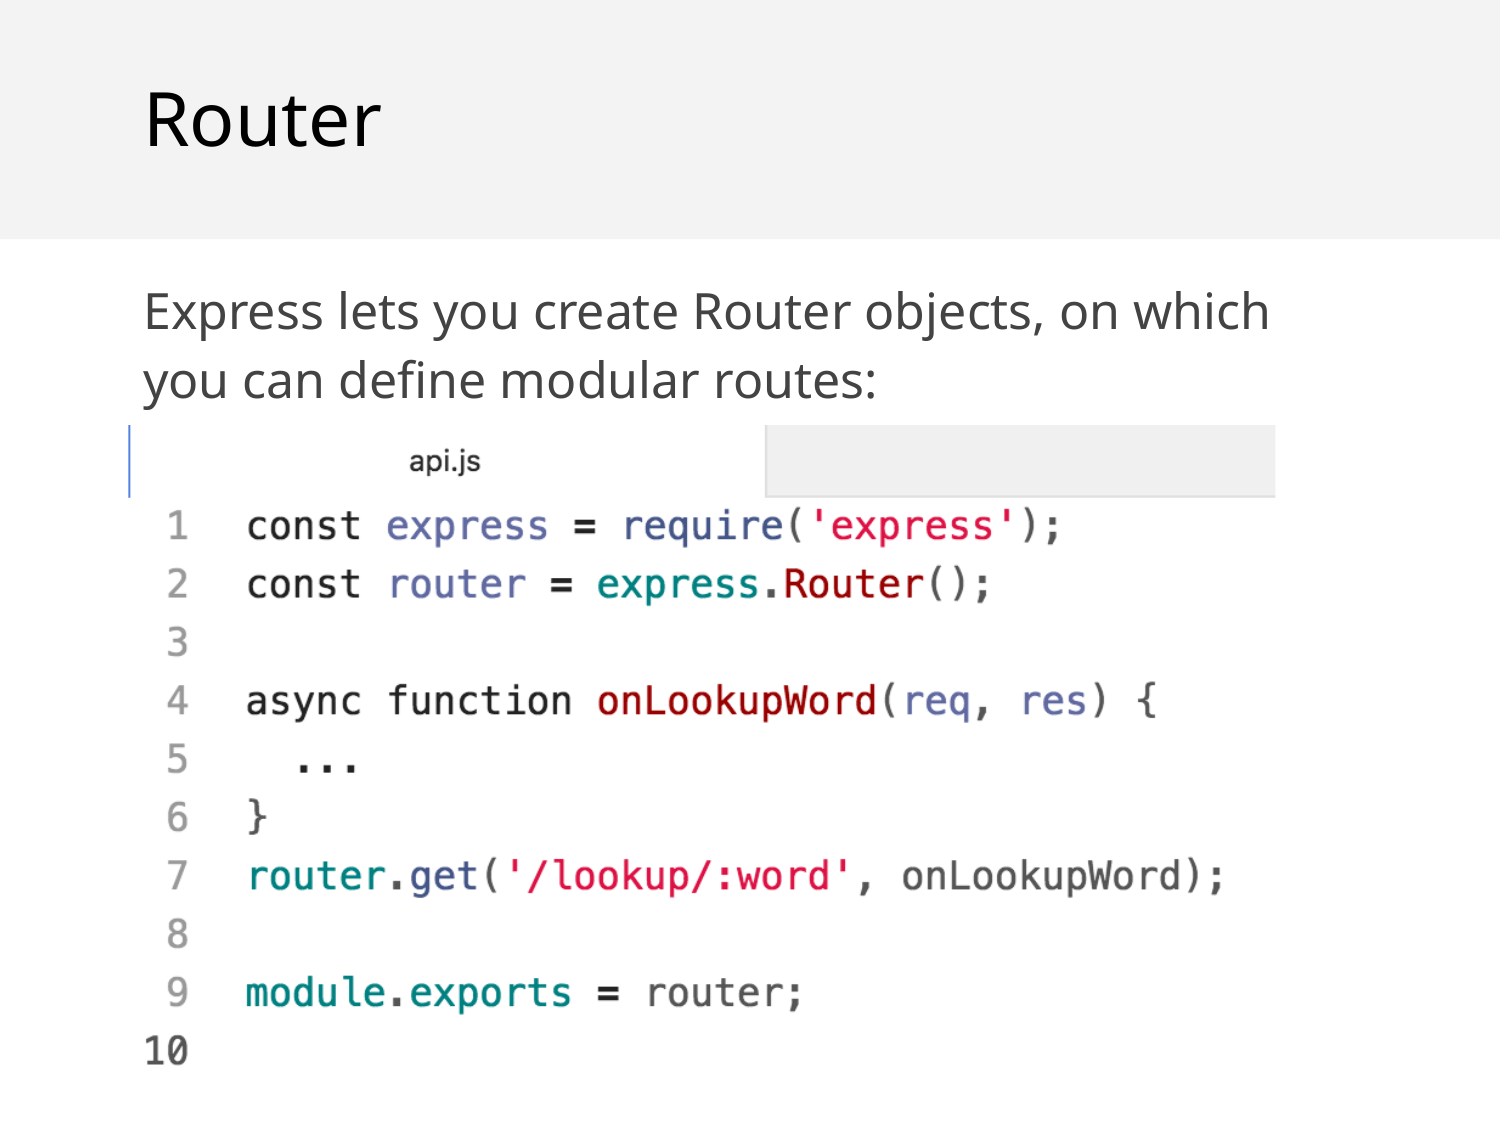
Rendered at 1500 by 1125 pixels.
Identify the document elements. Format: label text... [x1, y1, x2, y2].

picture [128, 425, 1276, 1081]
list Express lets you create Router objects, on which you can define modular routes: [128, 255, 1372, 426]
title Router [128, 56, 1372, 183]
